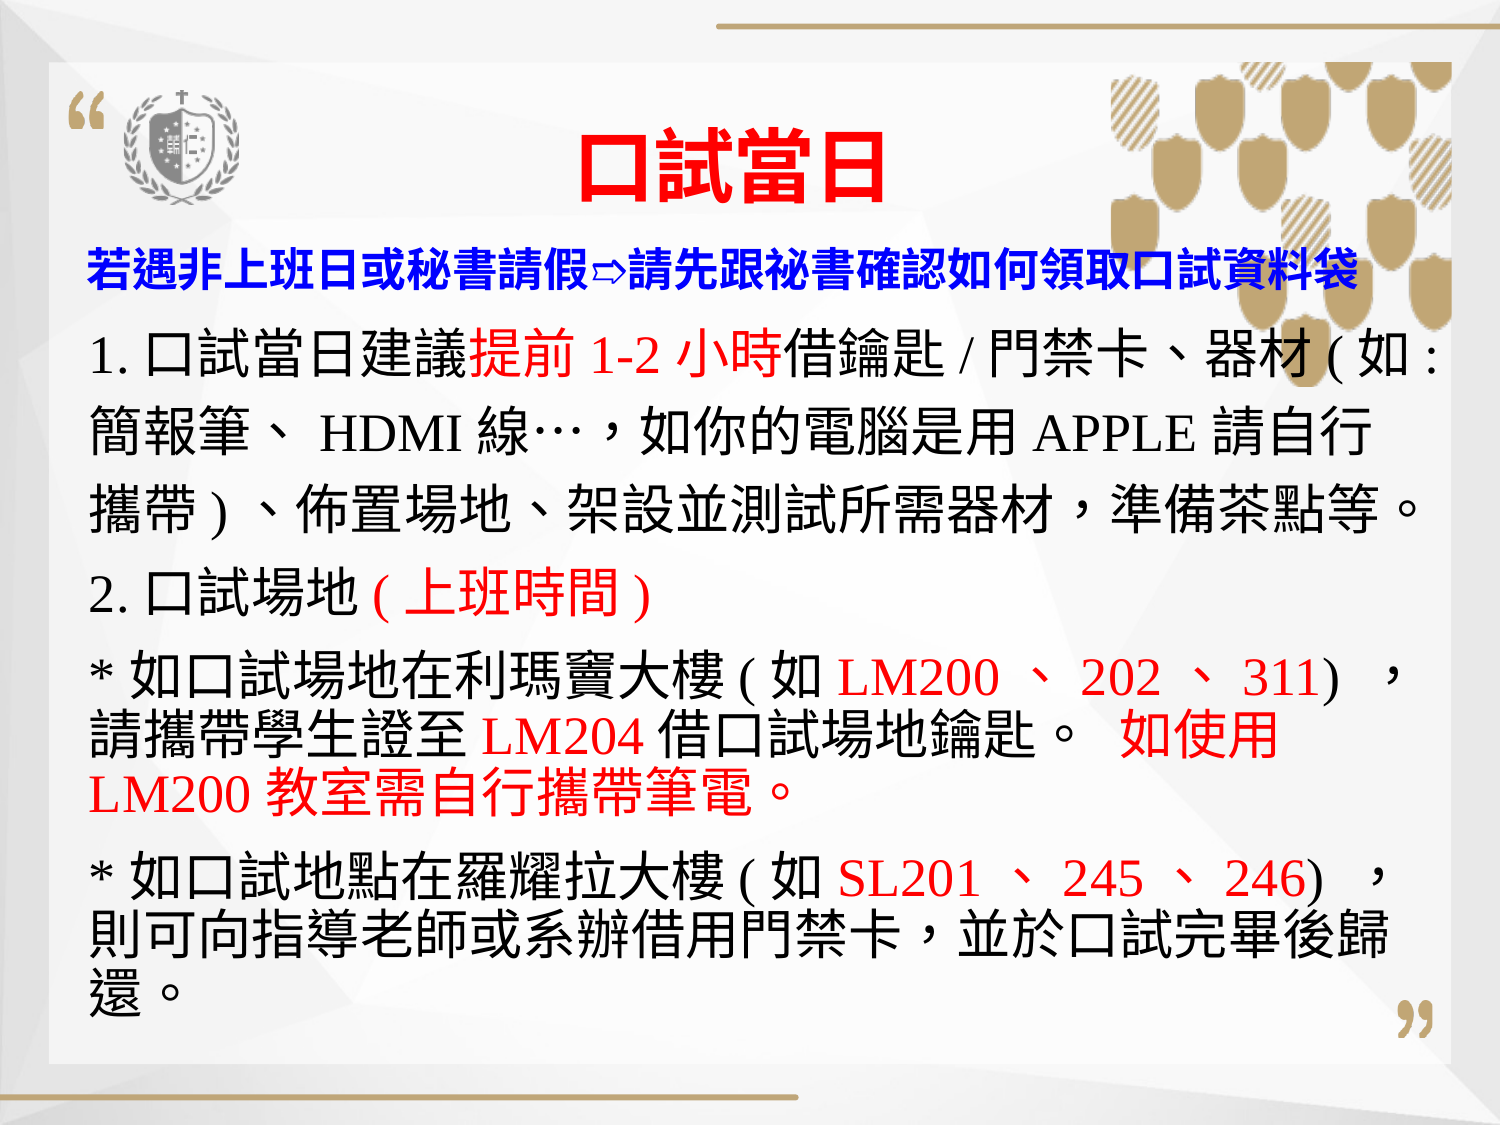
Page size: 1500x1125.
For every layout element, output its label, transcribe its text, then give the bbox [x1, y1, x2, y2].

picture [123, 90, 239, 205]
text_box 若遇非上班日或秘書請假➱請先跟祕書確認如何領取口試資料袋 [72, 233, 1436, 303]
text_box 1.口試當日建議提前1-2小時借鑰匙/門禁卡、器材(如:簡報筆、HDMI線…，如你的電腦是用APPLE請自行攜帶)、佈置場地、架設並測試所需器材，準備茶點等。 2.口試場地(上班時間) *如口試場地在利瑪竇大樓(如LM200、202、311) ，請攜帶學生證至LM204借口試場地鑰匙。 如使用LM200教室需自行攜帶筆電。 *如口試地點在羅耀拉大樓(如SL201、245、246) ，則可向指導老師或系辦借用門禁卡，並於口試完畢後歸還。 [74, 298, 1439, 1082]
text_box [67, 278, 1420, 1125]
text_box 口試當日 [161, 107, 1307, 233]
